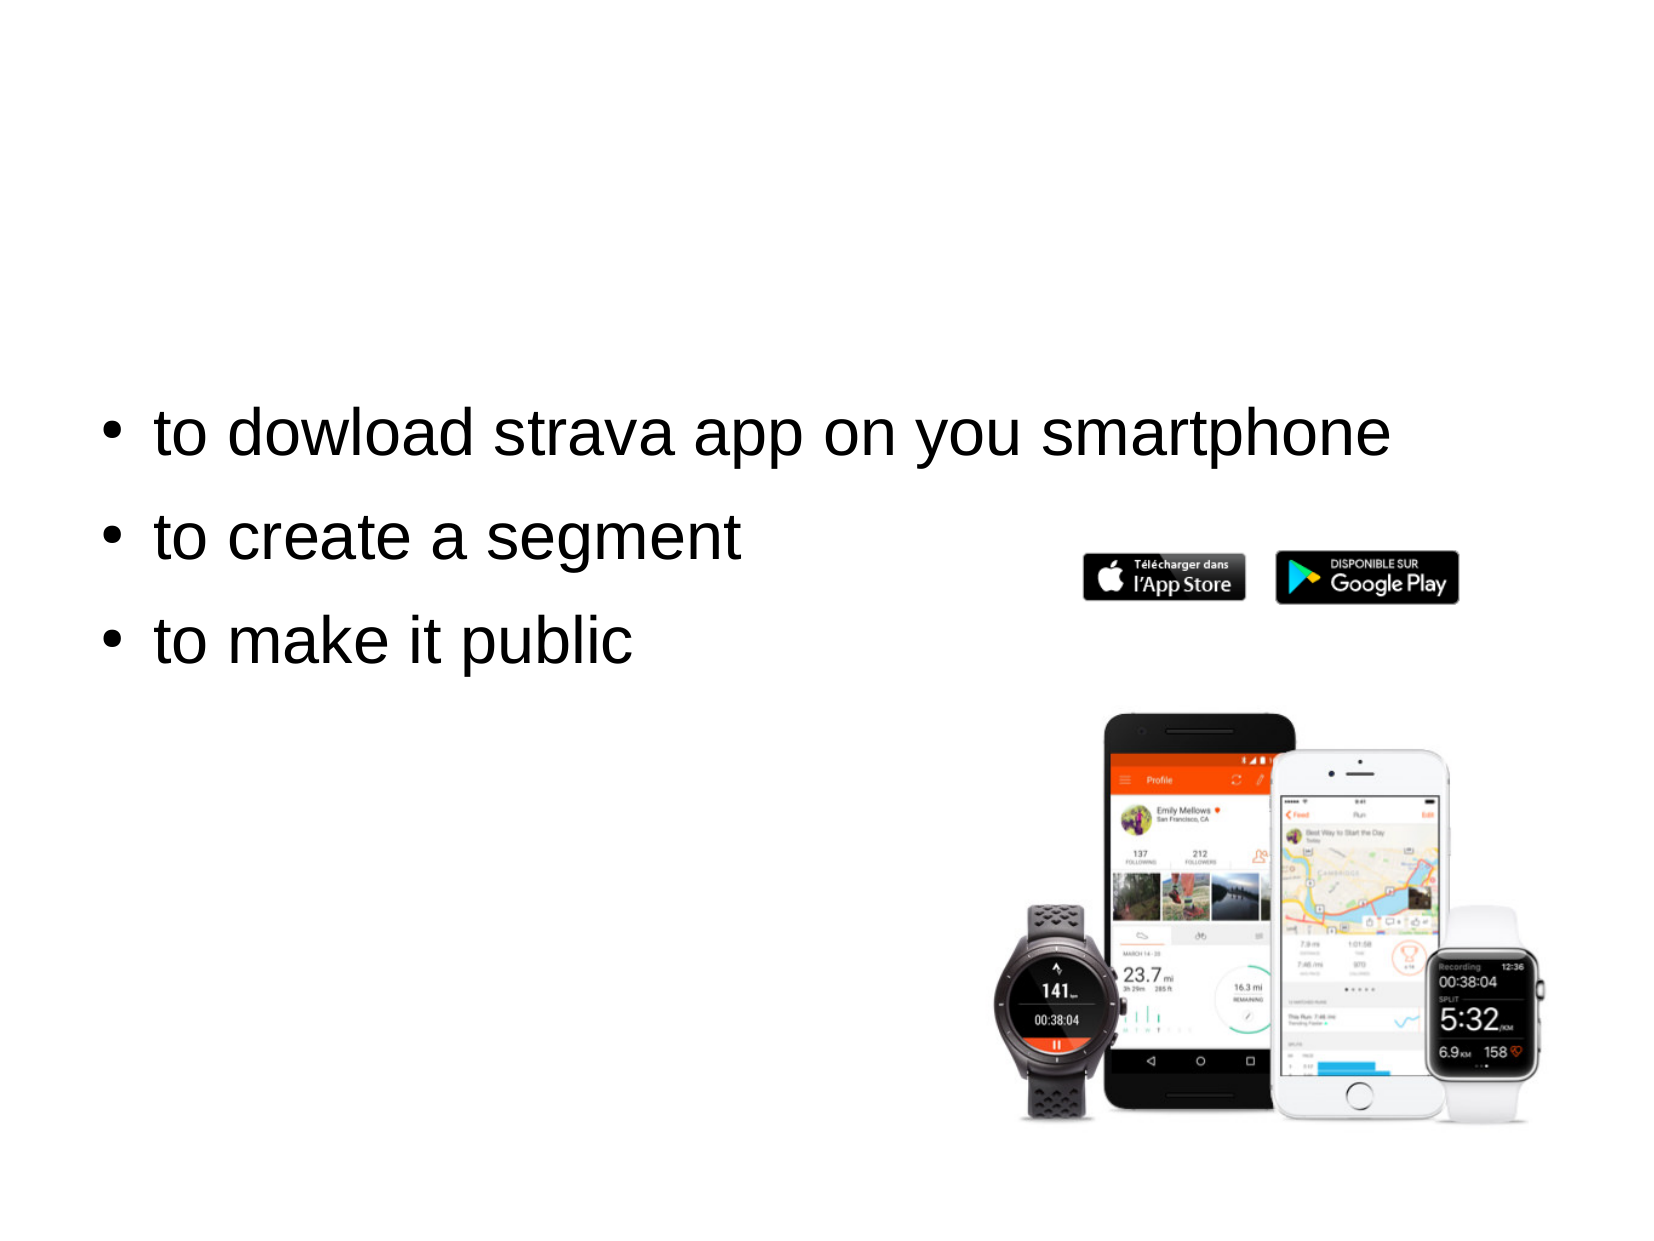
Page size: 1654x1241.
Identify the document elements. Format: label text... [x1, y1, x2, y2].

picture [956, 531, 1630, 1146]
list to dowload strava app on you smartphone to create a segment to make it public [82, 290, 1571, 1109]
